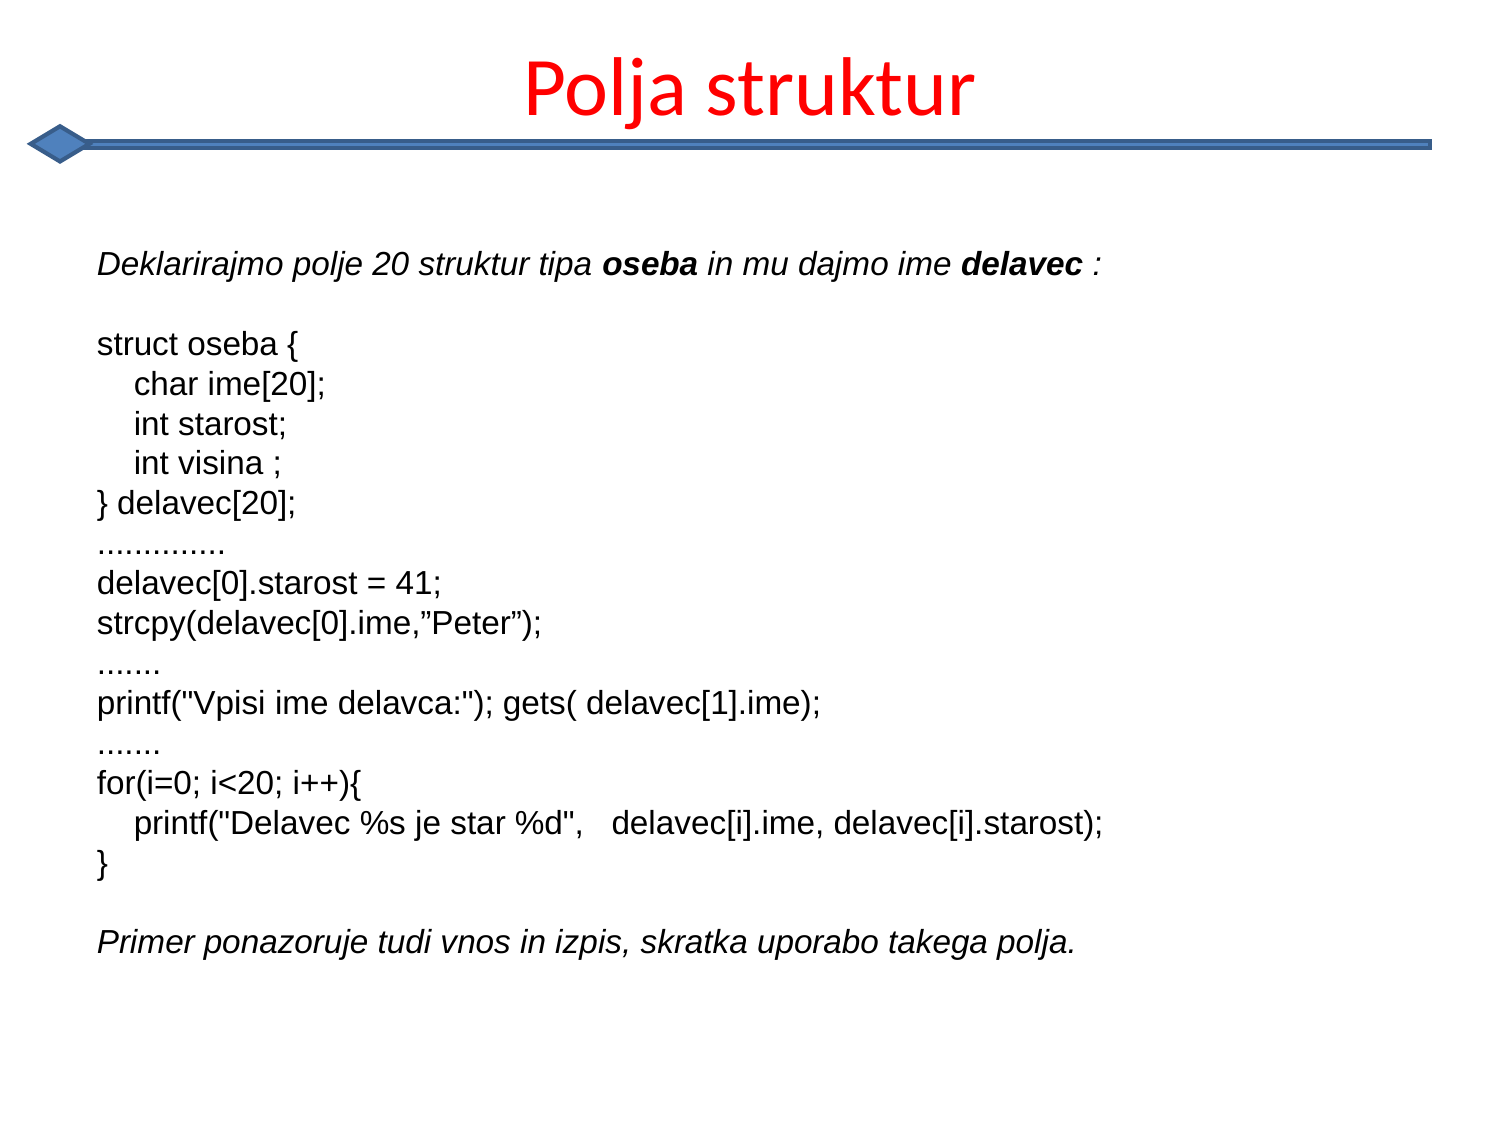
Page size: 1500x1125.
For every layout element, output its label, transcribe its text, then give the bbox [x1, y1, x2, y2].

text_box Deklarirajmo polje 20 struktur tipa oseba in mu dajmo ime delavec : struct oseba { char ime[20]; int starost; int visina ; } delavec[20]; .............. delavec[0].starost = 41; strcpy(delavec[0].ime,”Peter”); ....... printf("Vpisi ime delavca:"); gets( delavec[1].ime); ....... for(i=0; i<20; i++){ printf("Delavec %s je star %d", delavec[i].ime, delavec[i].starost); } Primer ponazoruje tudi vnos in izpis, skratka uporabo takega polja. [82, 234, 1430, 1009]
title Polja struktur [75, 23, 1426, 141]
